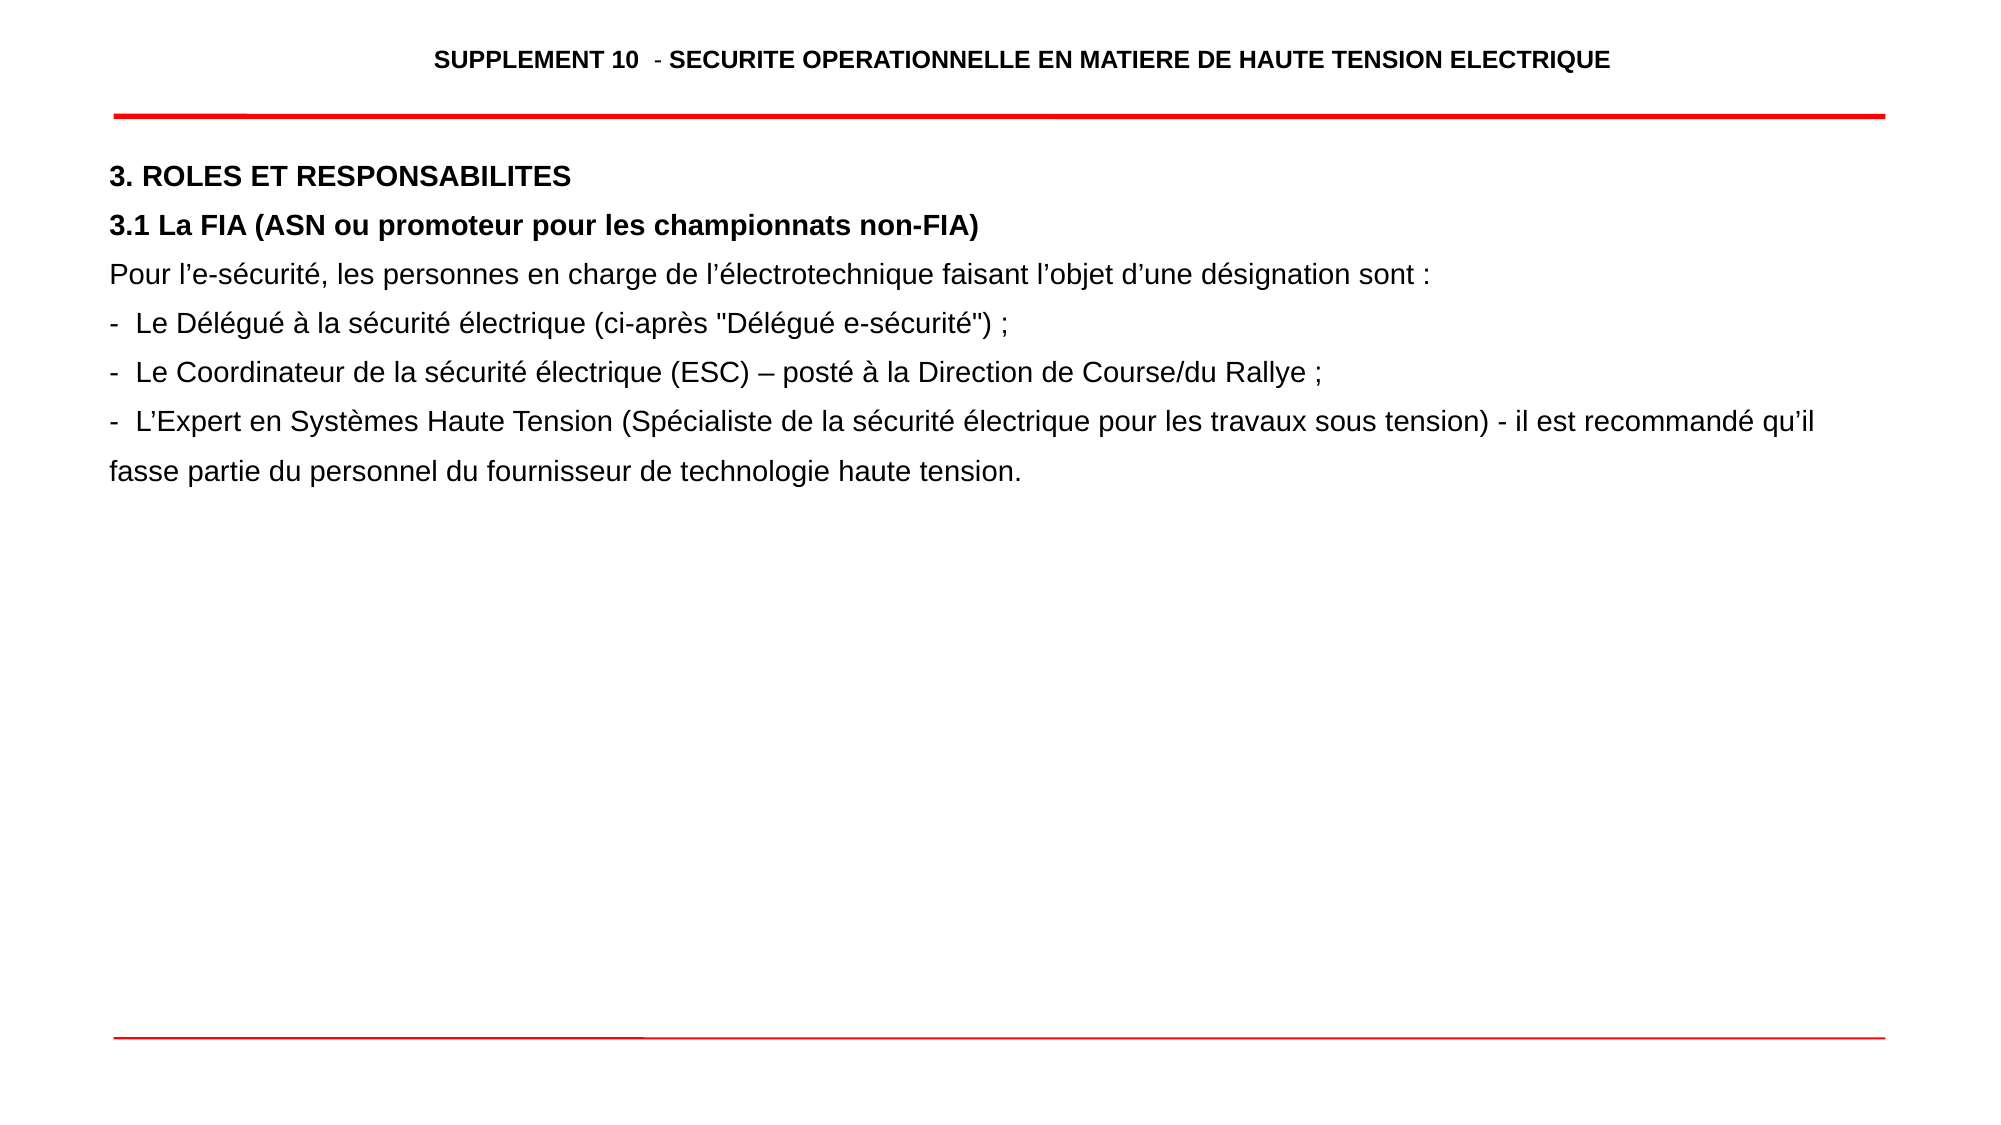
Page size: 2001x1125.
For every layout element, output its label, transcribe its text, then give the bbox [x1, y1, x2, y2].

text_box 3. ROLES ET RESPONSABILITES 3.1 La FIA (ASN ou promoteur pour les championnats non-FIA) Pour l’e-sécurité, les personnes en charge de l’électrotechnique faisant l’objet d’une désignation sont : - Le Délégué à la sécurité électrique (ci-après "Délégué e-sécurité") ; - Le Coordinateur de la sécurité électrique (ESC) – posté à la Direction de Course/du Rallye ; - L’Expert en Systèmes Haute Tension (Spécialiste de la sécurité électrique pour les travaux sous tension) - il est recommandé qu’il fasse partie du personnel du fournisseur de technologie haute tension. [94, 135, 1867, 495]
text_box SUPPLEMENT 10 - SECURITE OPERATIONNELLE EN MATIERE DE HAUTE TENSION ELECTRIQUE [173, 38, 1895, 82]
